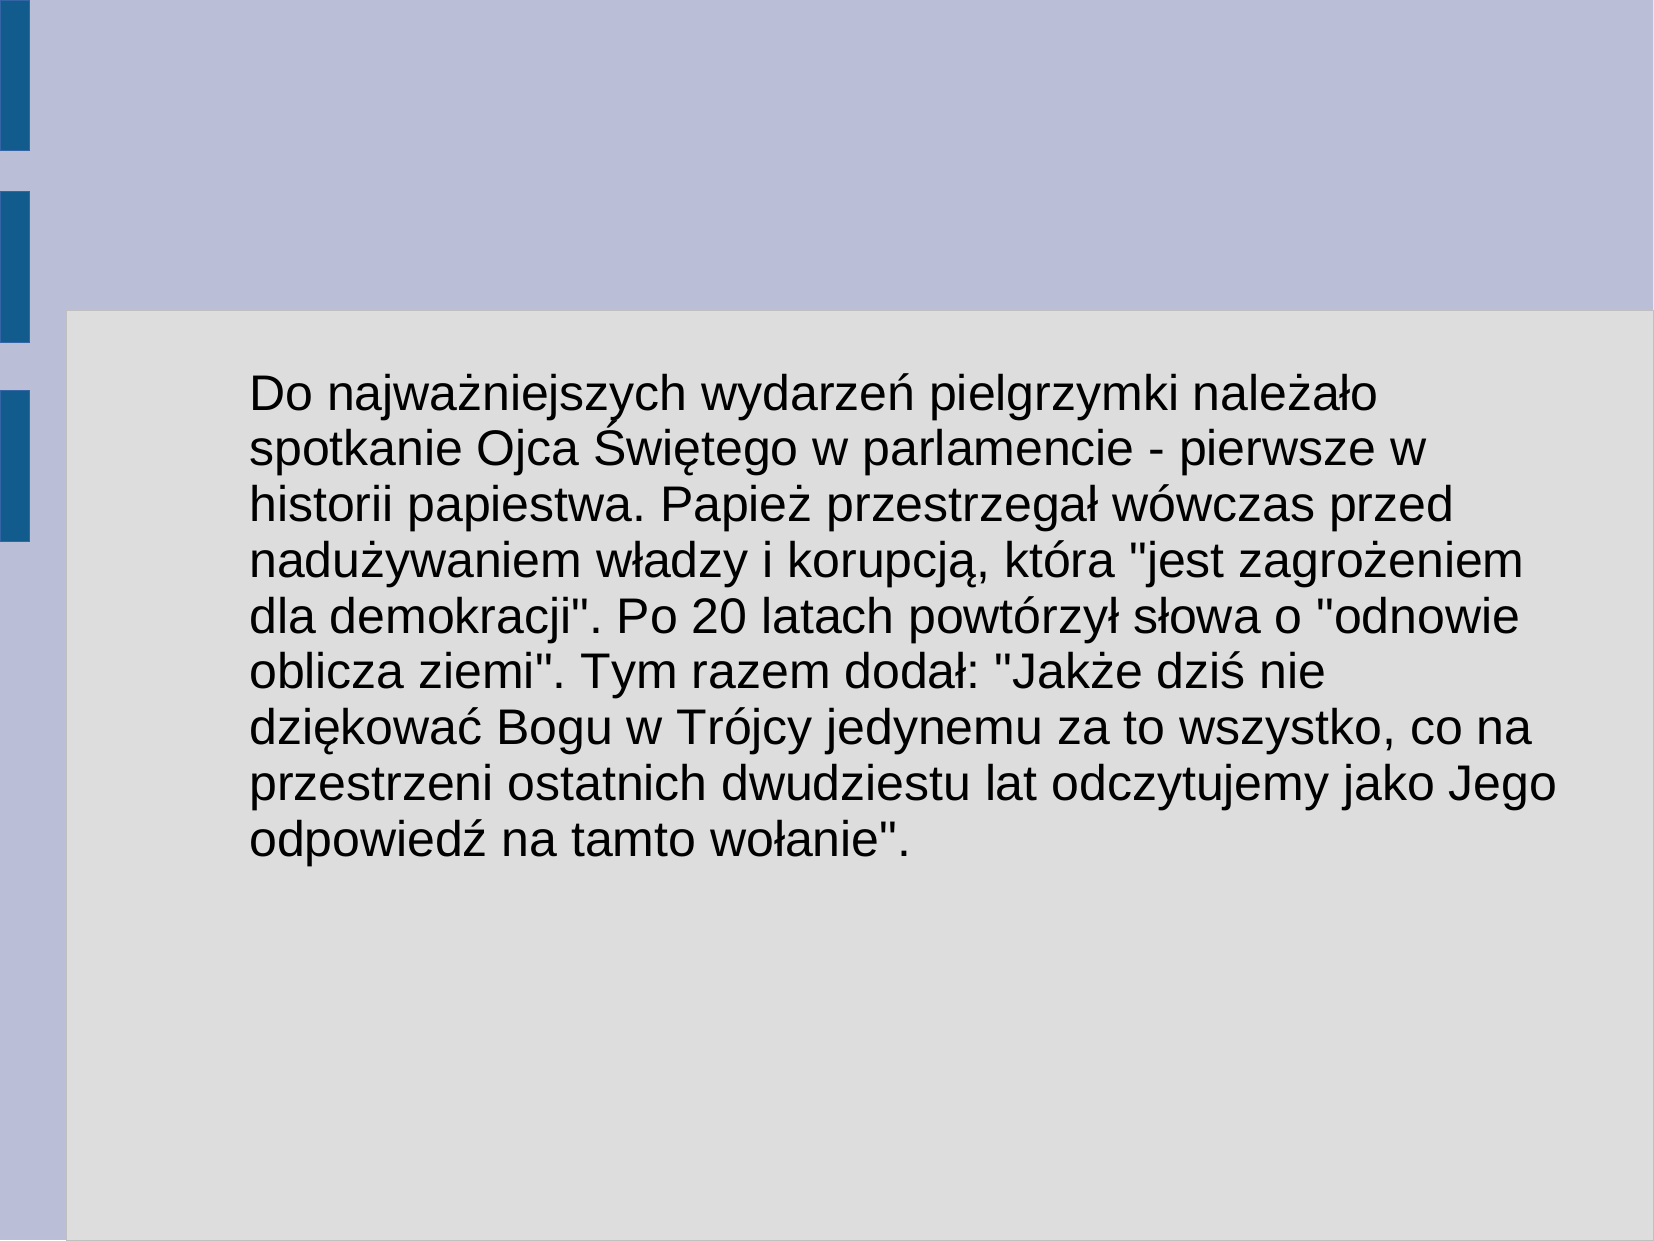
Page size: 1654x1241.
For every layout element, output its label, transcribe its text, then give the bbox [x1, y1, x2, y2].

list Do najważniejszych wydarzeń pielgrzymki należało spotkanie Ojca Świętego w parlamencie - pierwsze w historii papiestwa. Papież przestrzegał wówczas przed nadużywaniem władzy i korupcją, która "jest zagrożeniem dla demokracji". Po 20 latach powtórzył słowa o "odnowie oblicza ziemi". Tym razem dodał: "Jakże dziś nie dziękować Bogu w Trójcy jedynemu za to wszystko, co na przestrzeni ostatnich dwudziestu lat odczytujemy jako Jego odpowiedź na tamto wołanie". [178, 364, 1570, 1147]
